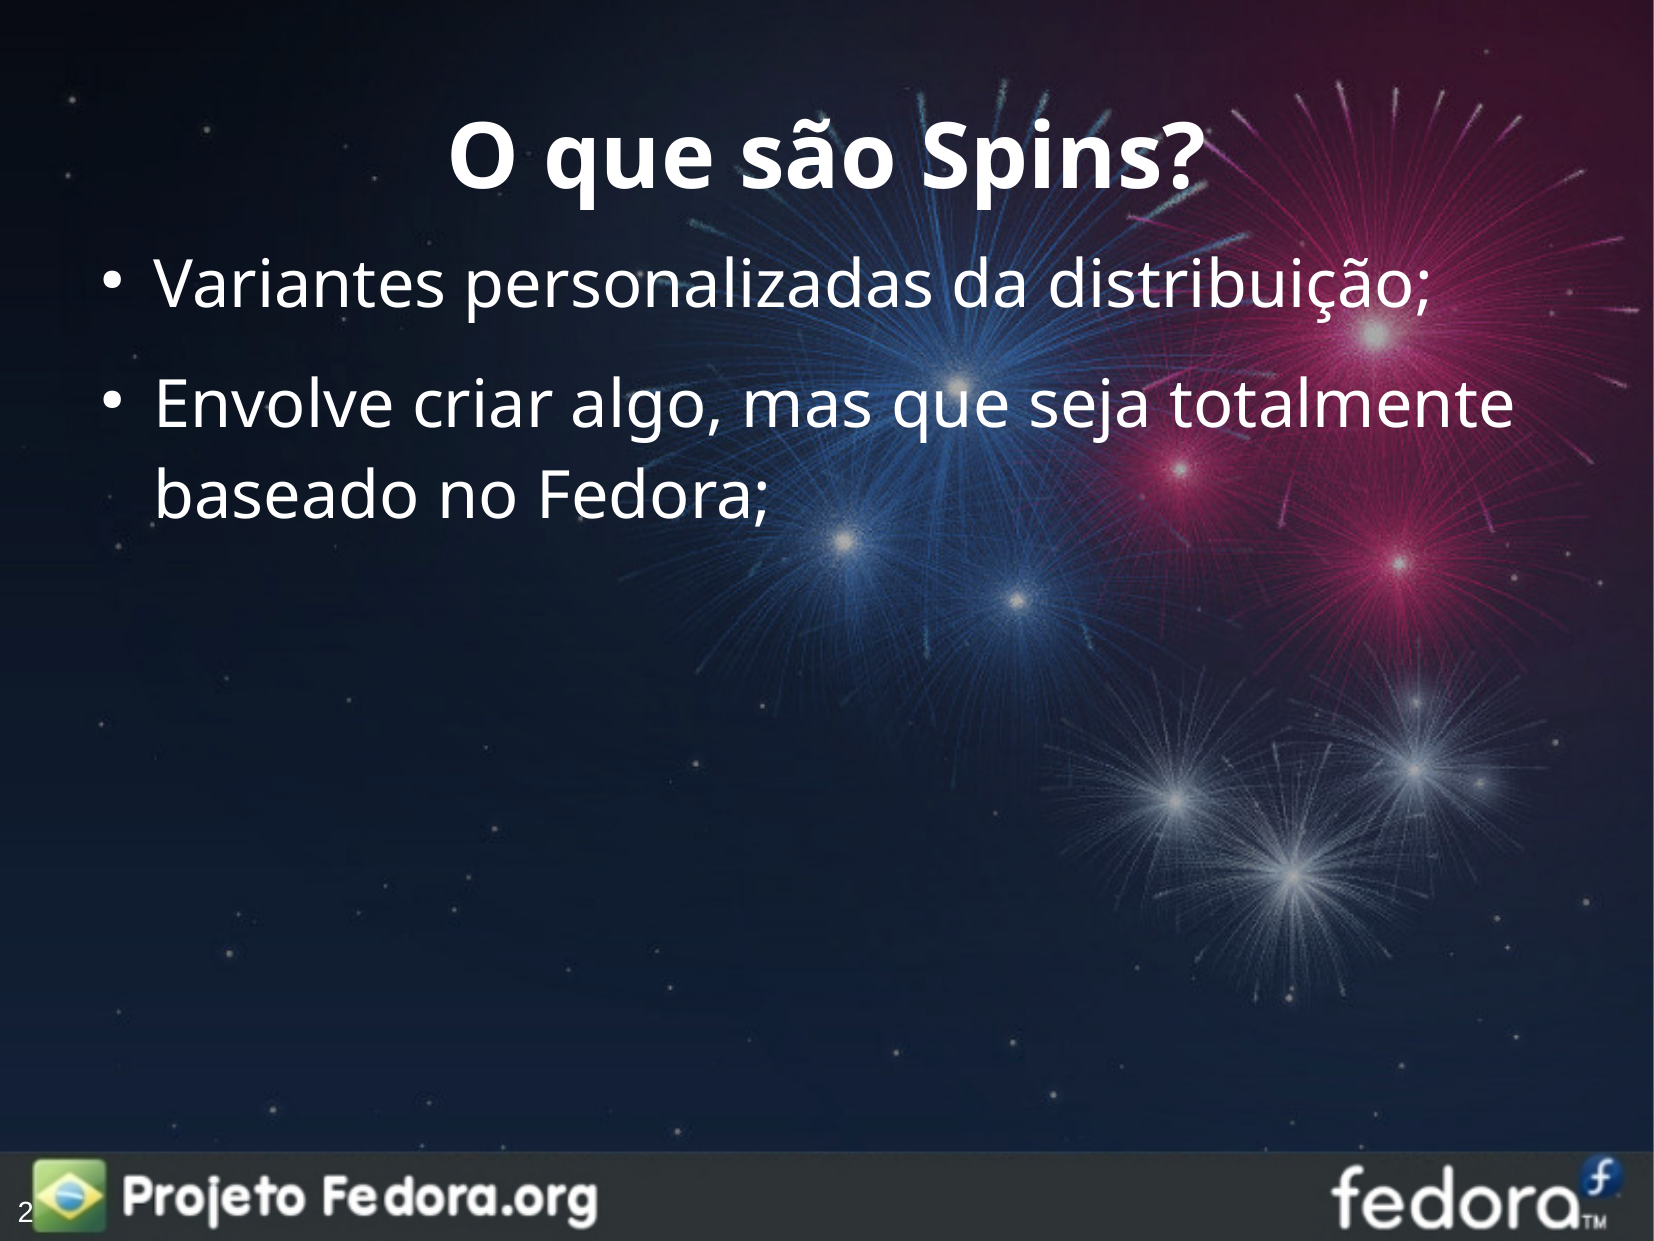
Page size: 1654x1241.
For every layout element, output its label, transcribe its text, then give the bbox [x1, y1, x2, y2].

list Variantes personalizadas da distribuição; Envolve criar algo, mas que seja totalmente baseado no Fedora; [82, 236, 1571, 1069]
title O que são Spins? [82, 49, 1571, 236]
picture [0, 0, 1654, 1241]
